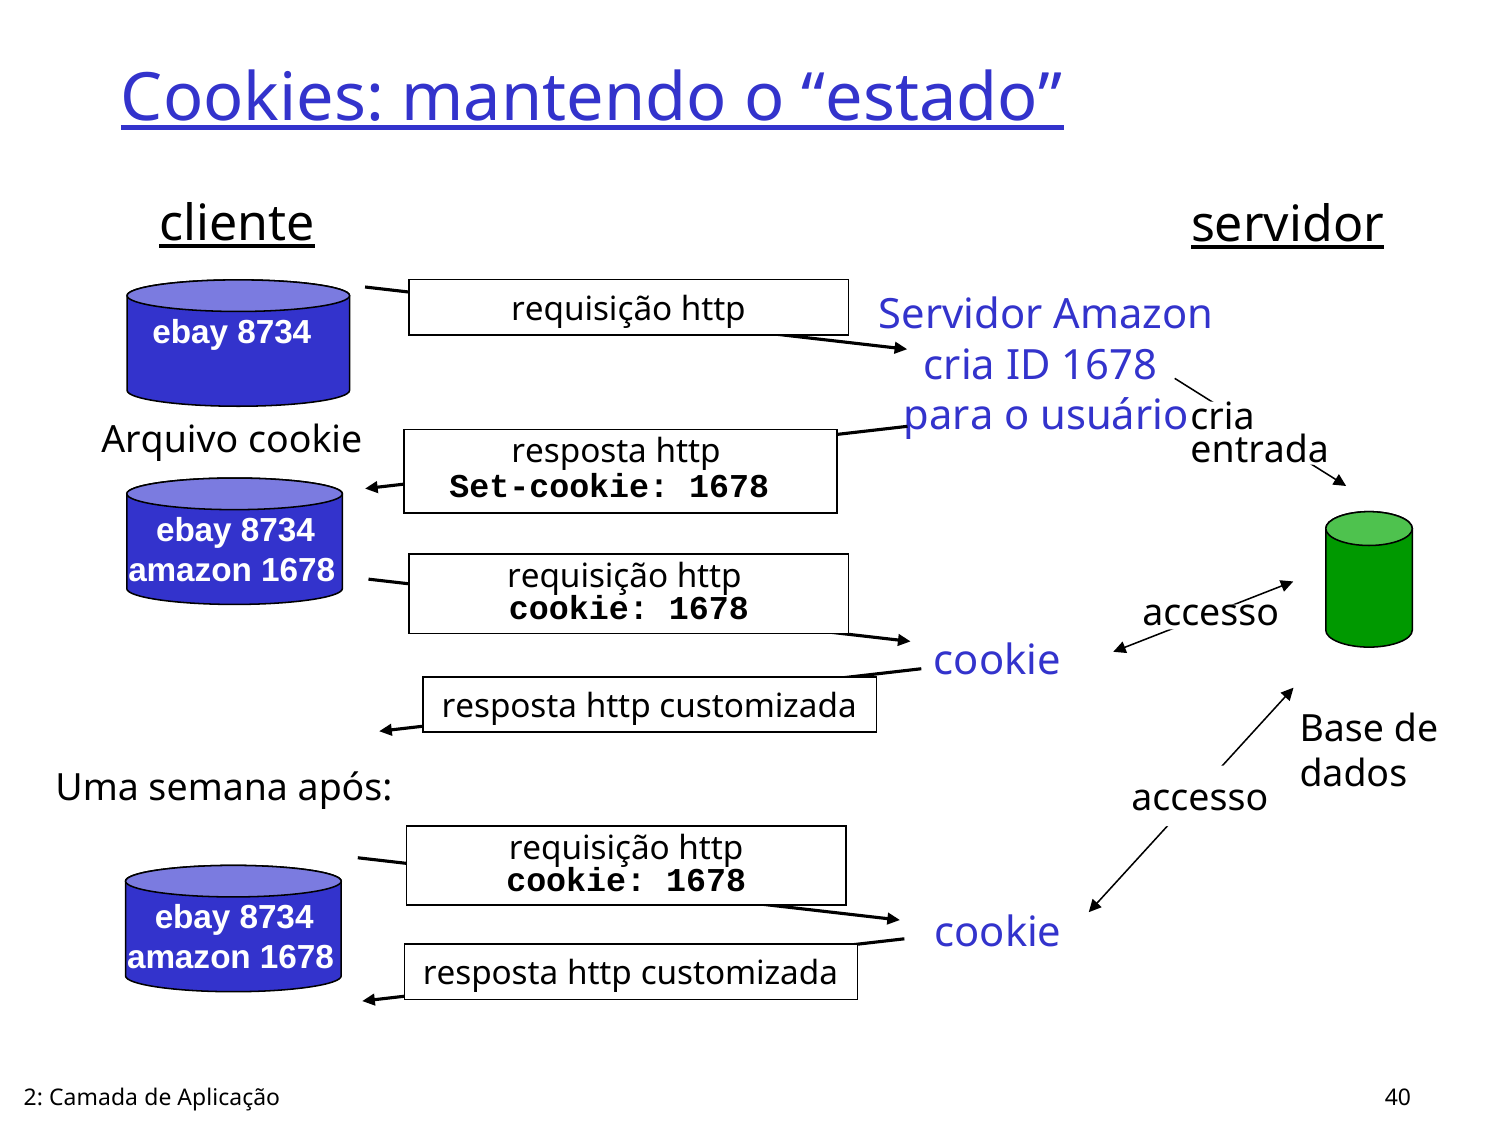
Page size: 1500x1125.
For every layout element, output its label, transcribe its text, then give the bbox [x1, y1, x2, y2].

text_box cookie [919, 897, 1077, 964]
text_box cookie [919, 624, 1076, 691]
text_box SMTP [1325, 511, 1413, 546]
text_box resposta http Set-cookie: 1678 [403, 429, 838, 514]
text_box requisição http cookie: 1678 [409, 554, 849, 634]
text_box ebay 8734 amazon 1678 [112, 887, 374, 984]
text_box accesso [1127, 580, 1295, 642]
text_box requisição http [408, 279, 849, 336]
text_box servidor [1176, 183, 1400, 260]
text_box resposta http customizada [423, 676, 877, 733]
text_box SMTP [127, 279, 350, 306]
text_box Arquivo cookie [86, 406, 419, 468]
text_box cria entrada [1175, 394, 1367, 478]
text_box SMTP [126, 478, 343, 500]
title Cookies: mantendo o “estado” [106, 0, 1382, 188]
text_box [1325, 530, 1413, 648]
text_box Servidor Amazon cria ID 1678 para o usuário [864, 279, 1229, 446]
text_box SMTP [125, 865, 342, 887]
text_box [141, 984, 326, 992]
text_box resposta http customizada [404, 943, 858, 1000]
text_box Base de dados [1284, 696, 1454, 803]
text_box ebay 8734 [137, 302, 327, 358]
text_box cliente [144, 182, 330, 259]
text_box accesso [1116, 765, 1284, 827]
text_box [143, 597, 326, 605]
text_box requisição http cookie: 1678 [406, 825, 847, 906]
text_box Uma semana após: [40, 755, 408, 816]
text_box ebay 8734 amazon 1678 [113, 500, 375, 597]
text_box [127, 298, 350, 407]
